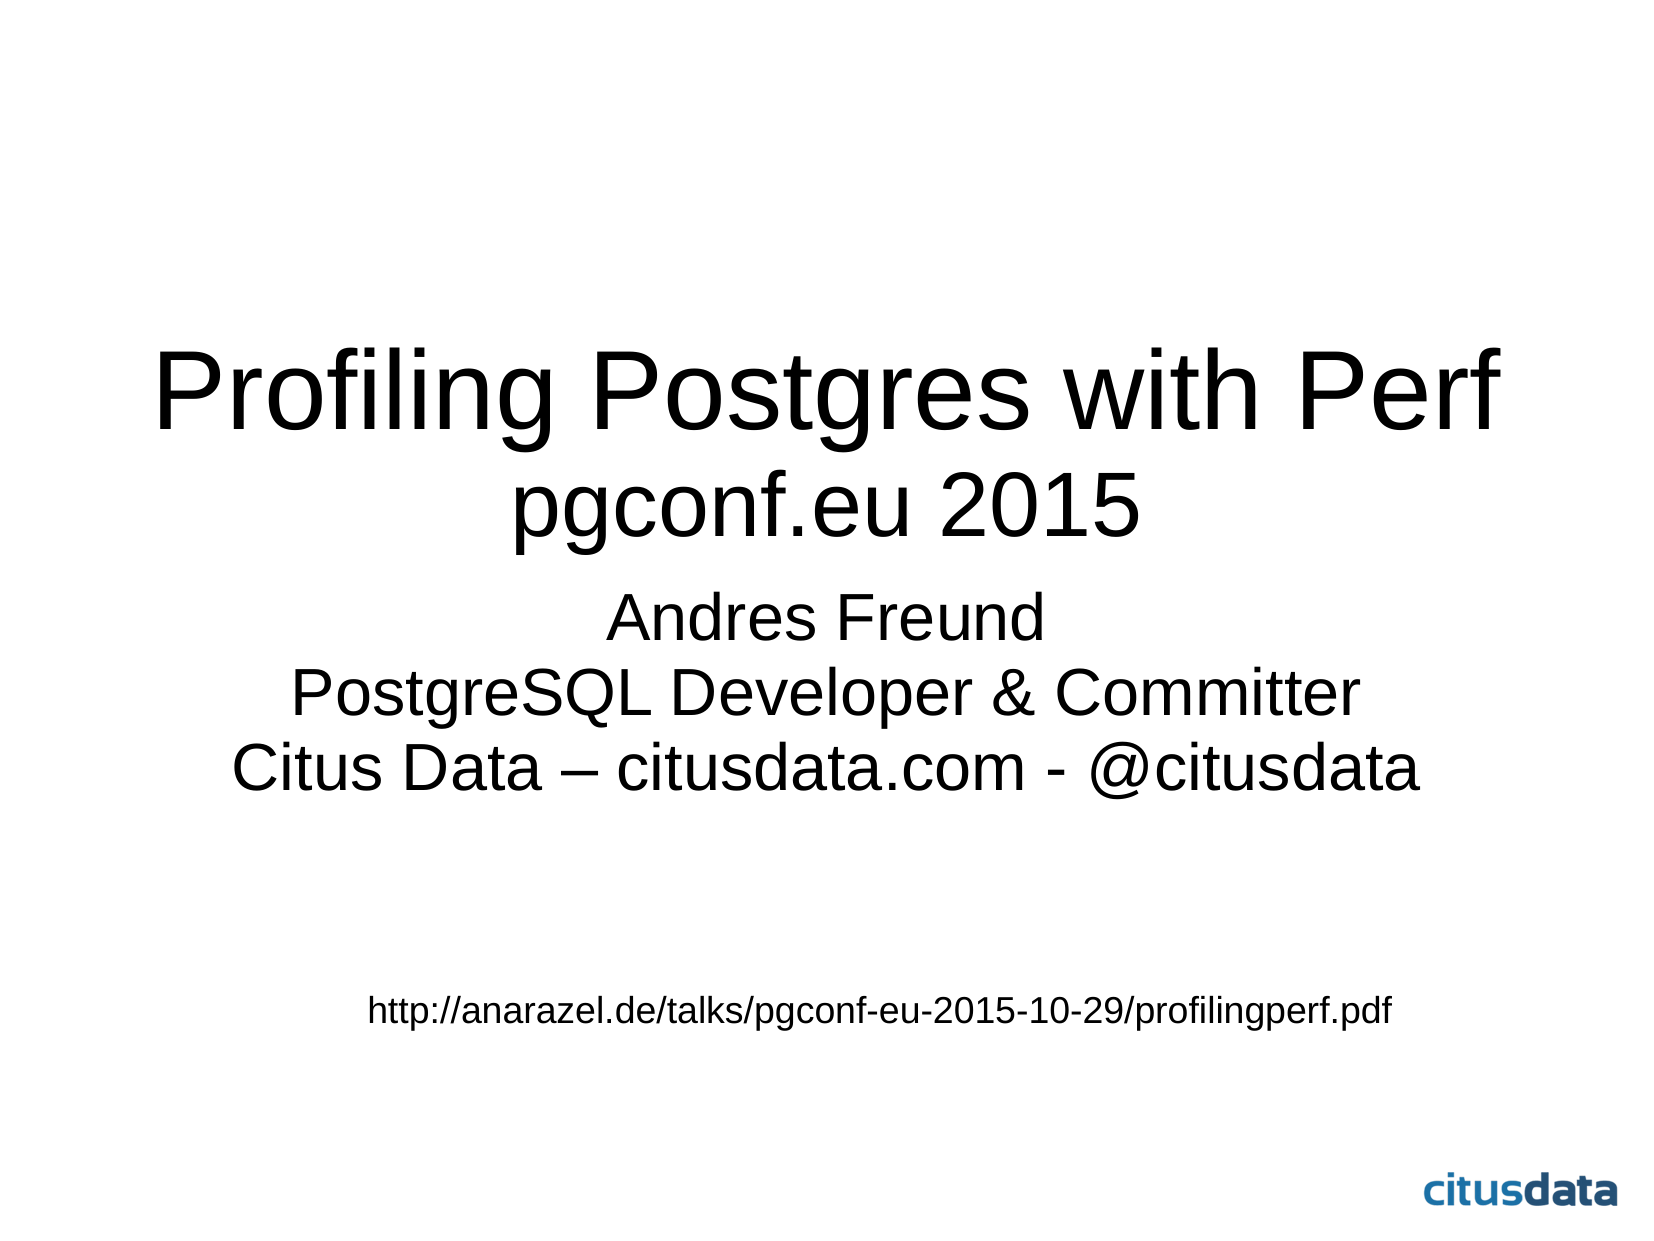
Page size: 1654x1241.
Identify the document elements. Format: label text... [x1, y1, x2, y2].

text_box Andres Freund PostgreSQL Developer & Committer Citus Data – citusdata.com - @citusdata [82, 290, 1571, 1096]
picture [1420, 1167, 1622, 1209]
text_box http://anarazel.de/talks/pgconf-eu-2015-10-29/profilingperf.pdf [352, 981, 1408, 1039]
